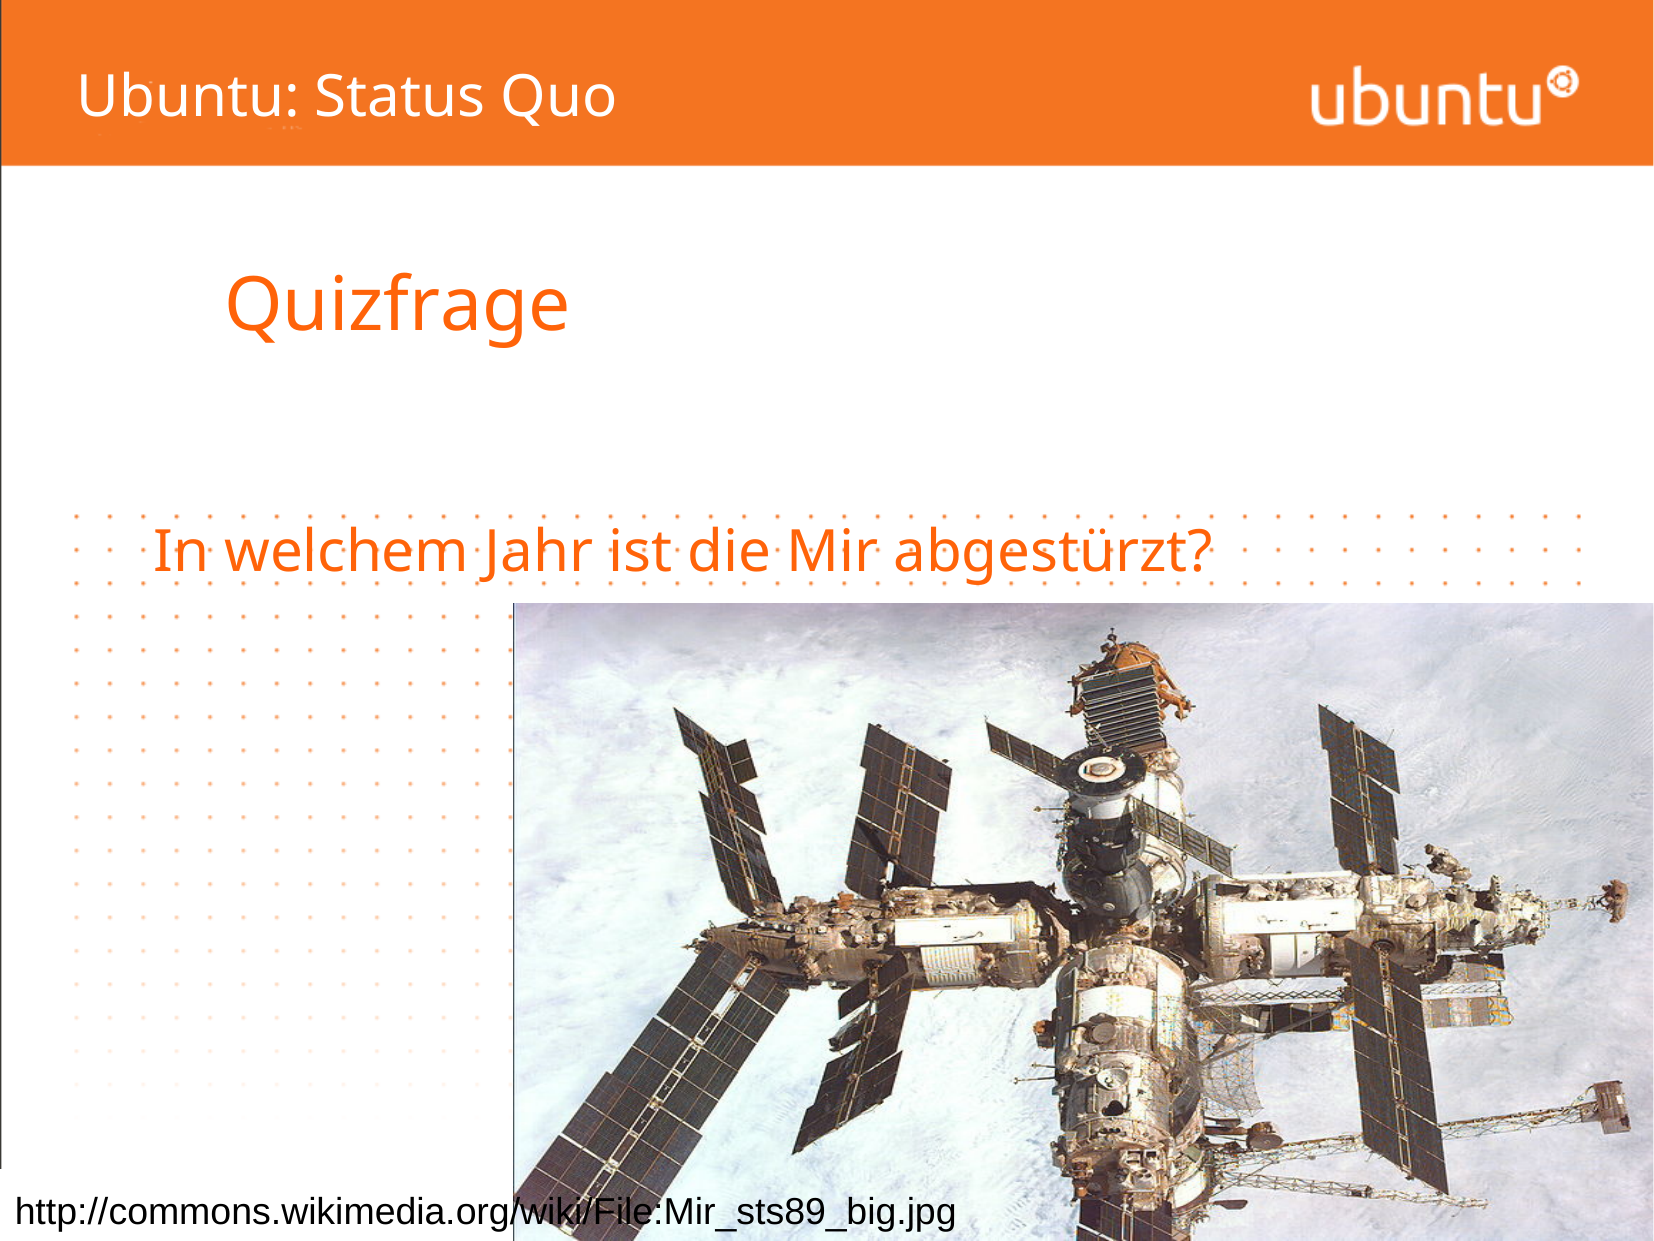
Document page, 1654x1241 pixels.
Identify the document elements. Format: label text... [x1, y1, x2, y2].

text_box Quizfrage [209, 242, 1480, 400]
text_box http://commons.wikimedia.org/wiki/File:Mir_sts89_big.jpg [0, 1183, 972, 1241]
list In welchem Jahr ist die Mir abgestürzt? [82, 400, 1577, 1109]
title Ubuntu: Status Quo [76, 29, 1565, 158]
picture [0, 0, 1654, 1241]
